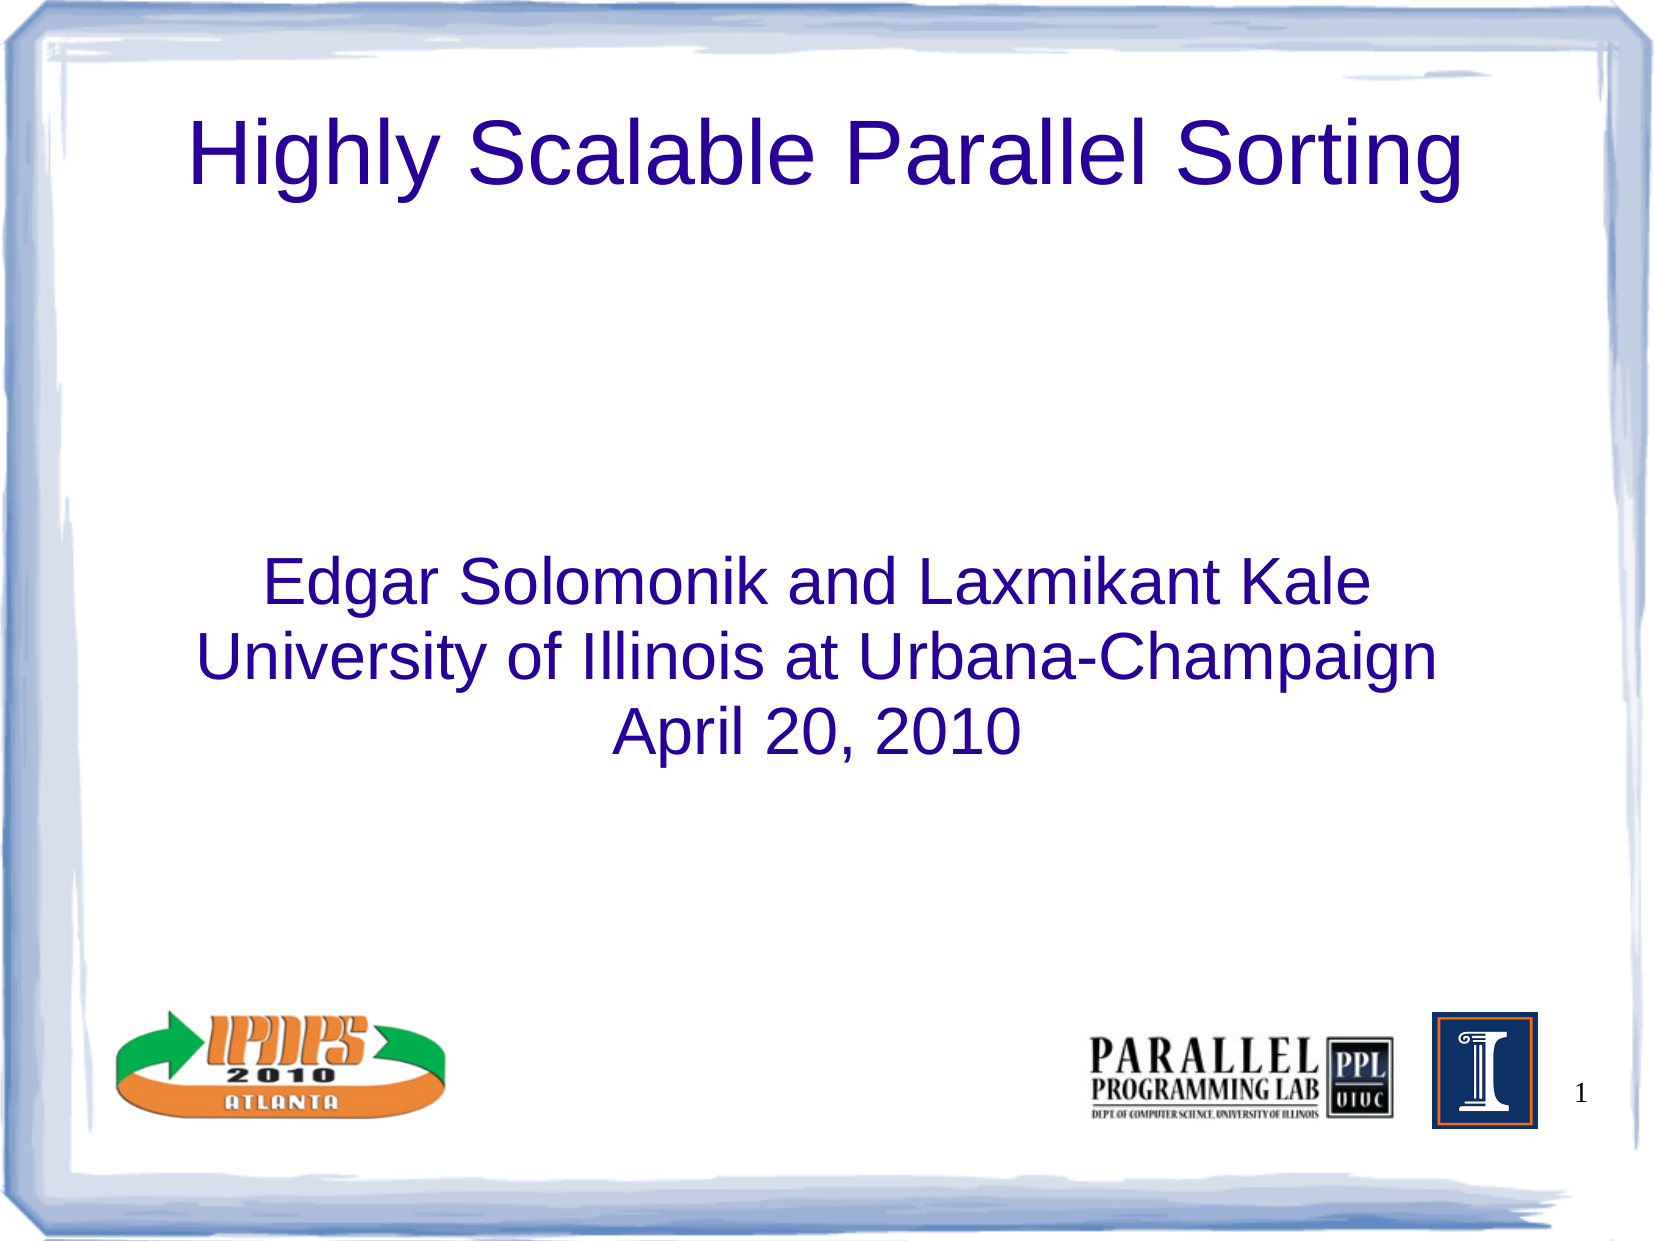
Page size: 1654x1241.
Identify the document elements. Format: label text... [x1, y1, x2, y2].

text_box Edgar Solomonik and Laxmikant Kale University of Illinois at Urbana-Champaign April 20, 2010 [106, 187, 1530, 1125]
title Highly Scalable Parallel Sorting [82, 49, 1571, 257]
picture [0, 0, 1654, 1241]
